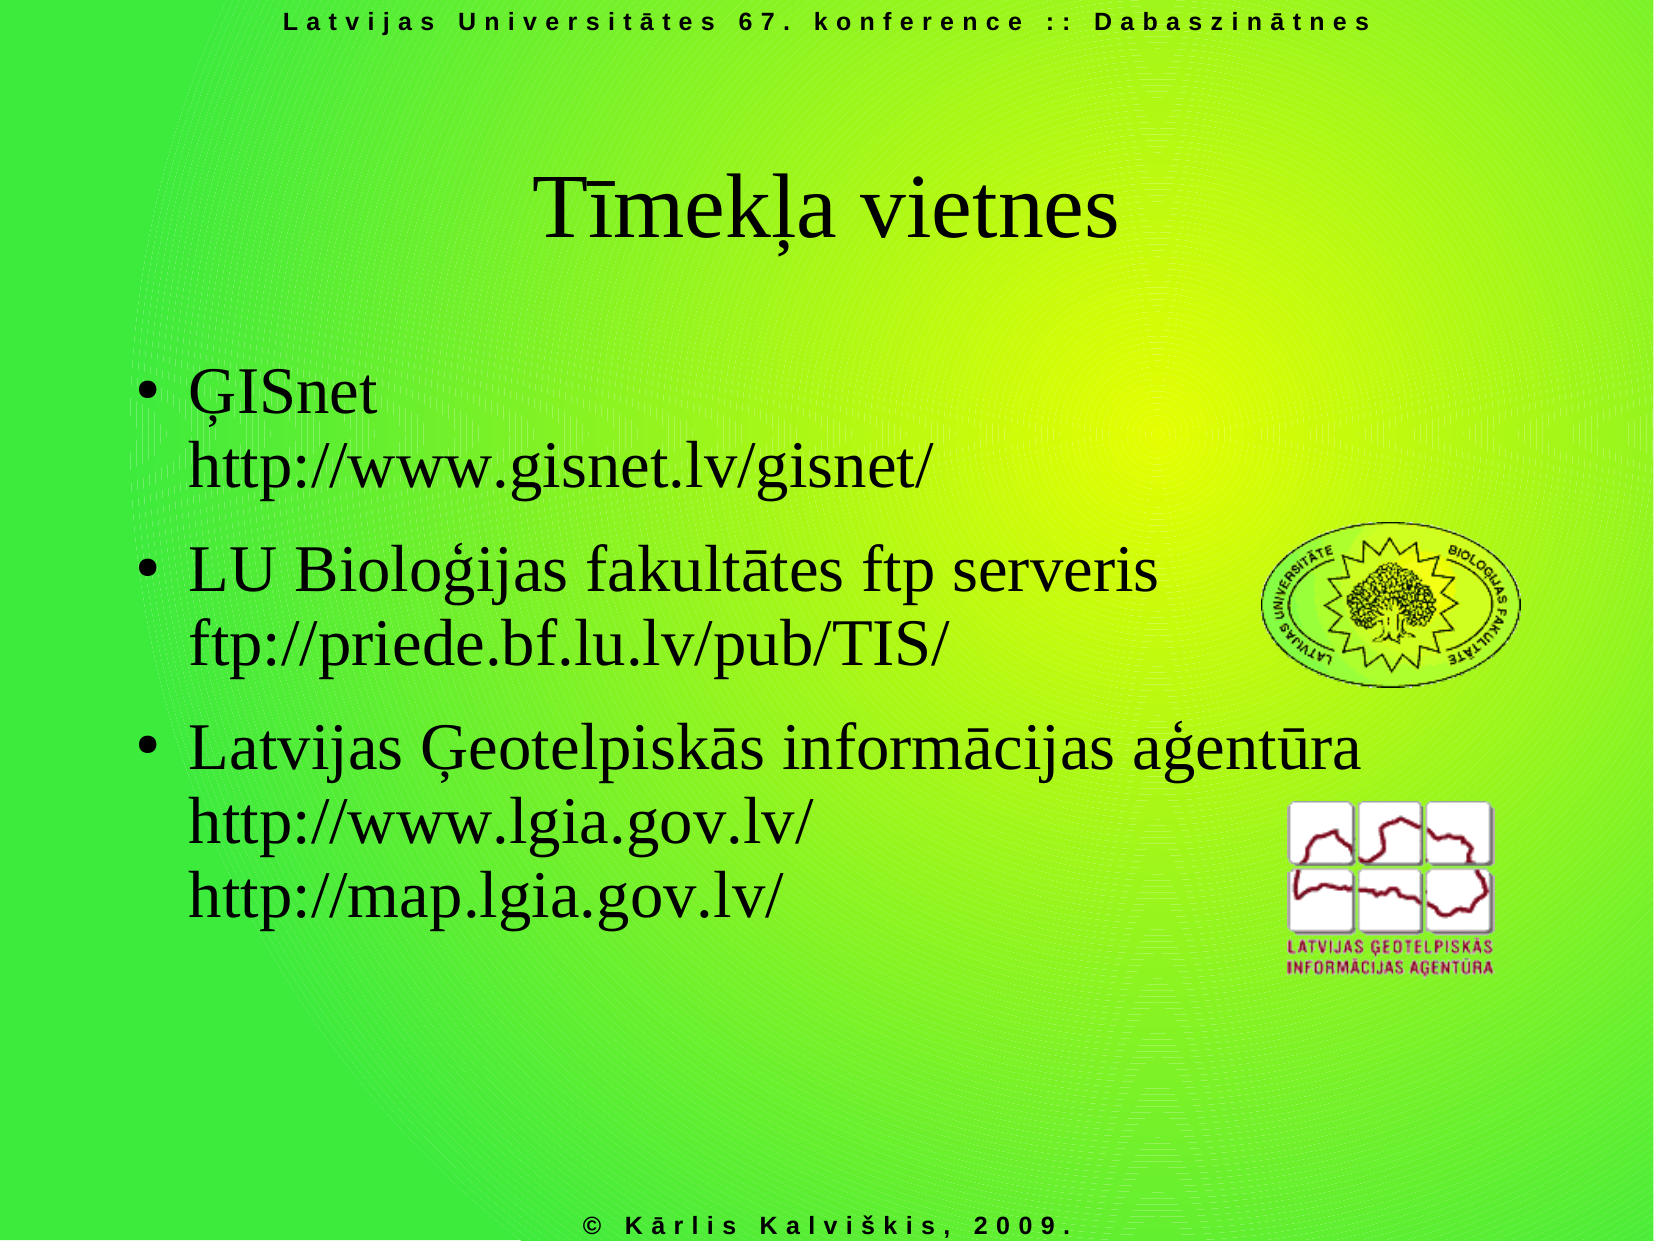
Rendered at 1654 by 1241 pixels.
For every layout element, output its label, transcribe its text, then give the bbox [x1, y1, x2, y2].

picture [1261, 522, 1521, 688]
picture [1287, 801, 1495, 979]
list ĢISnet http://www.gisnet.lv/gisnet/ LU Bioloģijas fakultātes ftp serveris ftp://priede.bf.lu.lv/pub/TIS/ Latvijas Ģeotelpiskās informācijas aģentūra http://www.lgia.gov.lv/ http://map.lgia.gov.lv/ [118, 354, 1536, 1182]
title Tīmekļa vietnes [118, 88, 1536, 325]
